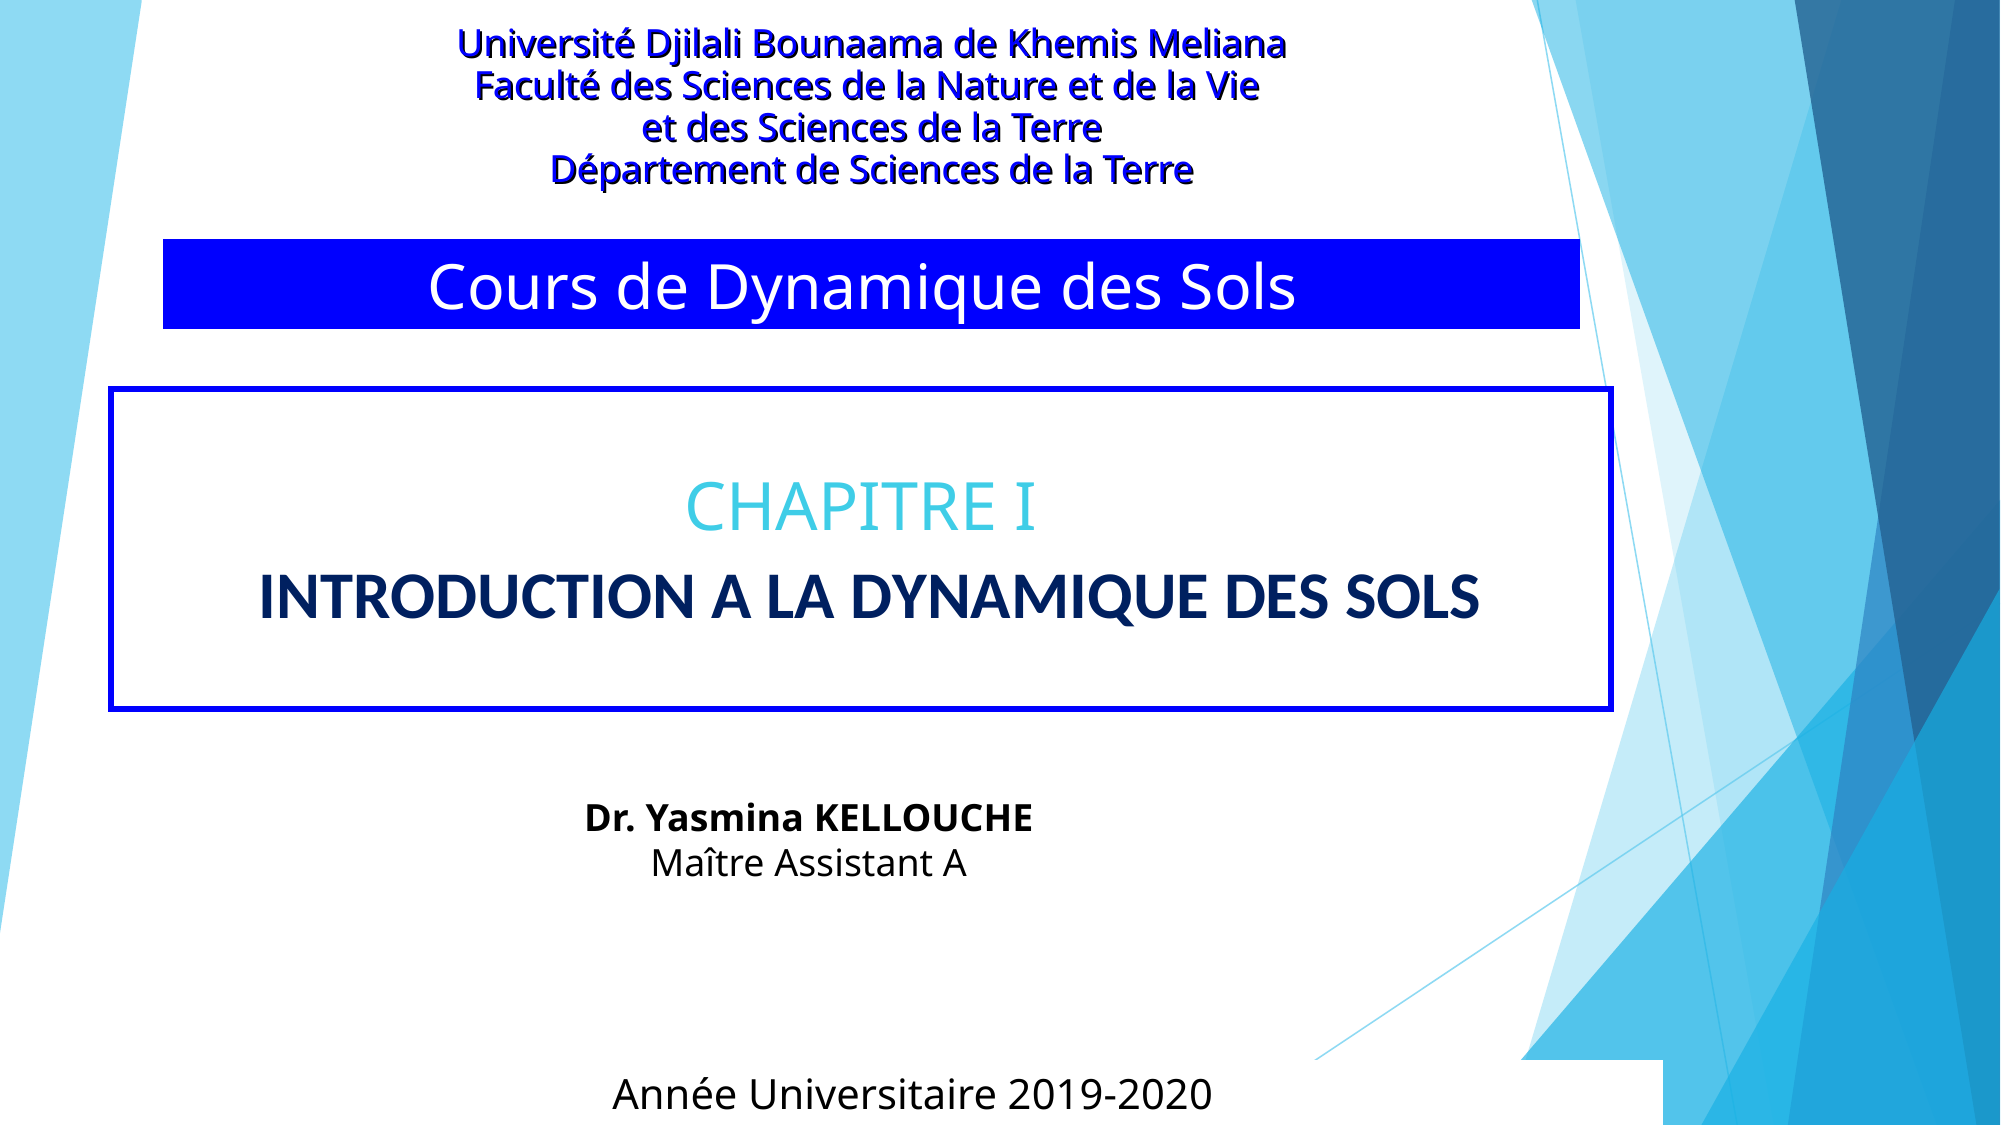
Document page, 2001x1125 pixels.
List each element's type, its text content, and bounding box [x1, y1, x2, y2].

text_box Cours de Dynamique des Sols [163, 239, 1580, 329]
text_box CHAPITRE I INTRODUCTION A LA DYNAMIQUE DES SOLS [111, 389, 1611, 709]
text_box Dr. Yasmina KELLOUCHE Maître Assistant A [431, 787, 1187, 892]
text_box Année Universitaire 2019-2020 [163, 1060, 1663, 1125]
subtitle Université Djilali Bounaama de Khemis Meliana Faculté des Sciences de la Nature et de la Vie et des Sciences de la Terre Département de Sciences de la Terre [234, 21, 1509, 201]
